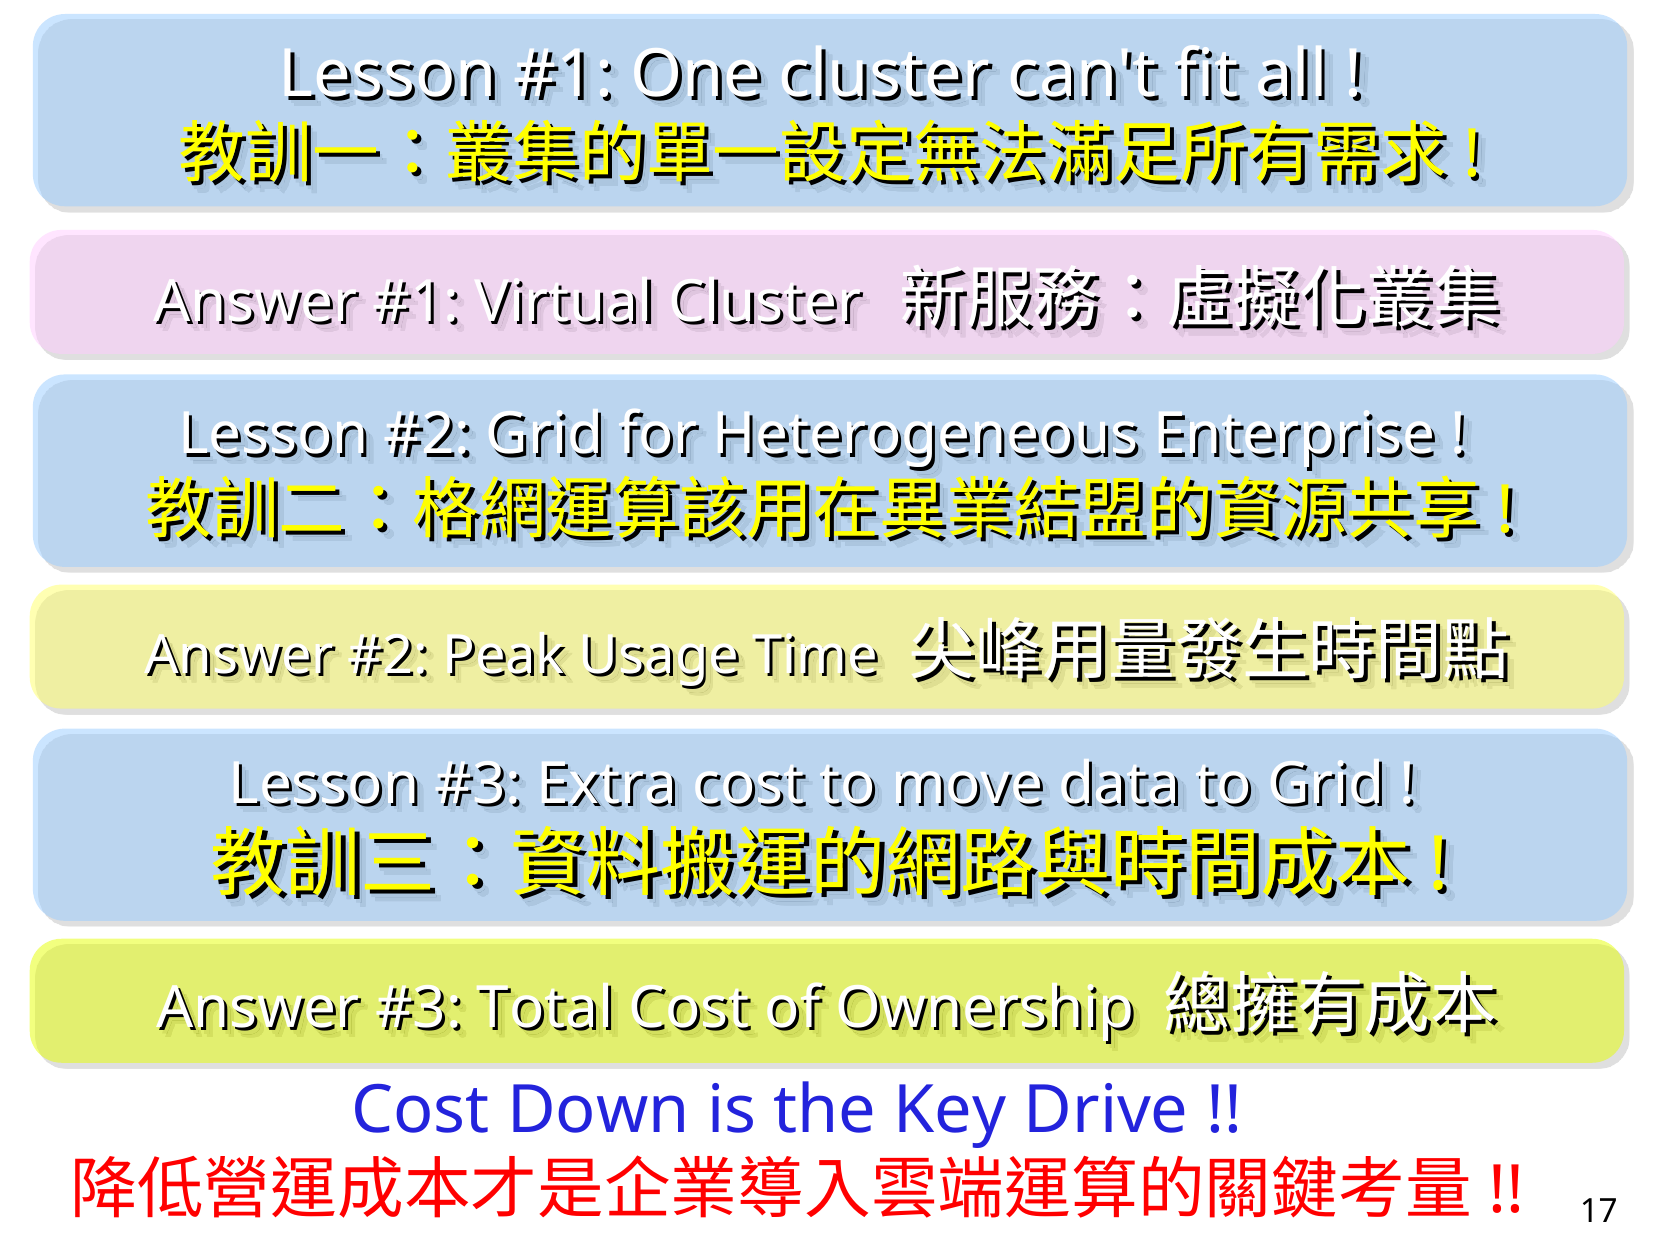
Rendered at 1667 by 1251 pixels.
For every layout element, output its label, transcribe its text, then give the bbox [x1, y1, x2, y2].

text_box Lesson #2: Grid for Heterogeneous Enterprise ! 教訓二：格網運算該用在異業結盟的資源共享! [32, 374, 1628, 567]
text_box Answer #2: Peak Usage Time 尖峰用量發生時間點 [29, 584, 1625, 709]
text_box Cost Down is the Key Drive !! 降低營運成本才是企業導入雲端運算的關鍵考量!! [0, 1058, 1595, 1244]
text_box Lesson #3: Extra cost to move data to Grid ! 教訓三：資料搬運的網路與時間成本! [32, 728, 1628, 921]
text_box Lesson #1: One cluster can't fit all ! 教訓一：叢集的單一設定無法滿足所有需求! [32, 13, 1628, 207]
text_box Answer #1: Virtual Cluster 新服務：虛擬化叢集 [29, 229, 1625, 354]
text_box Answer #3: Total Cost of Ownership 總擁有成本 [29, 938, 1625, 1063]
